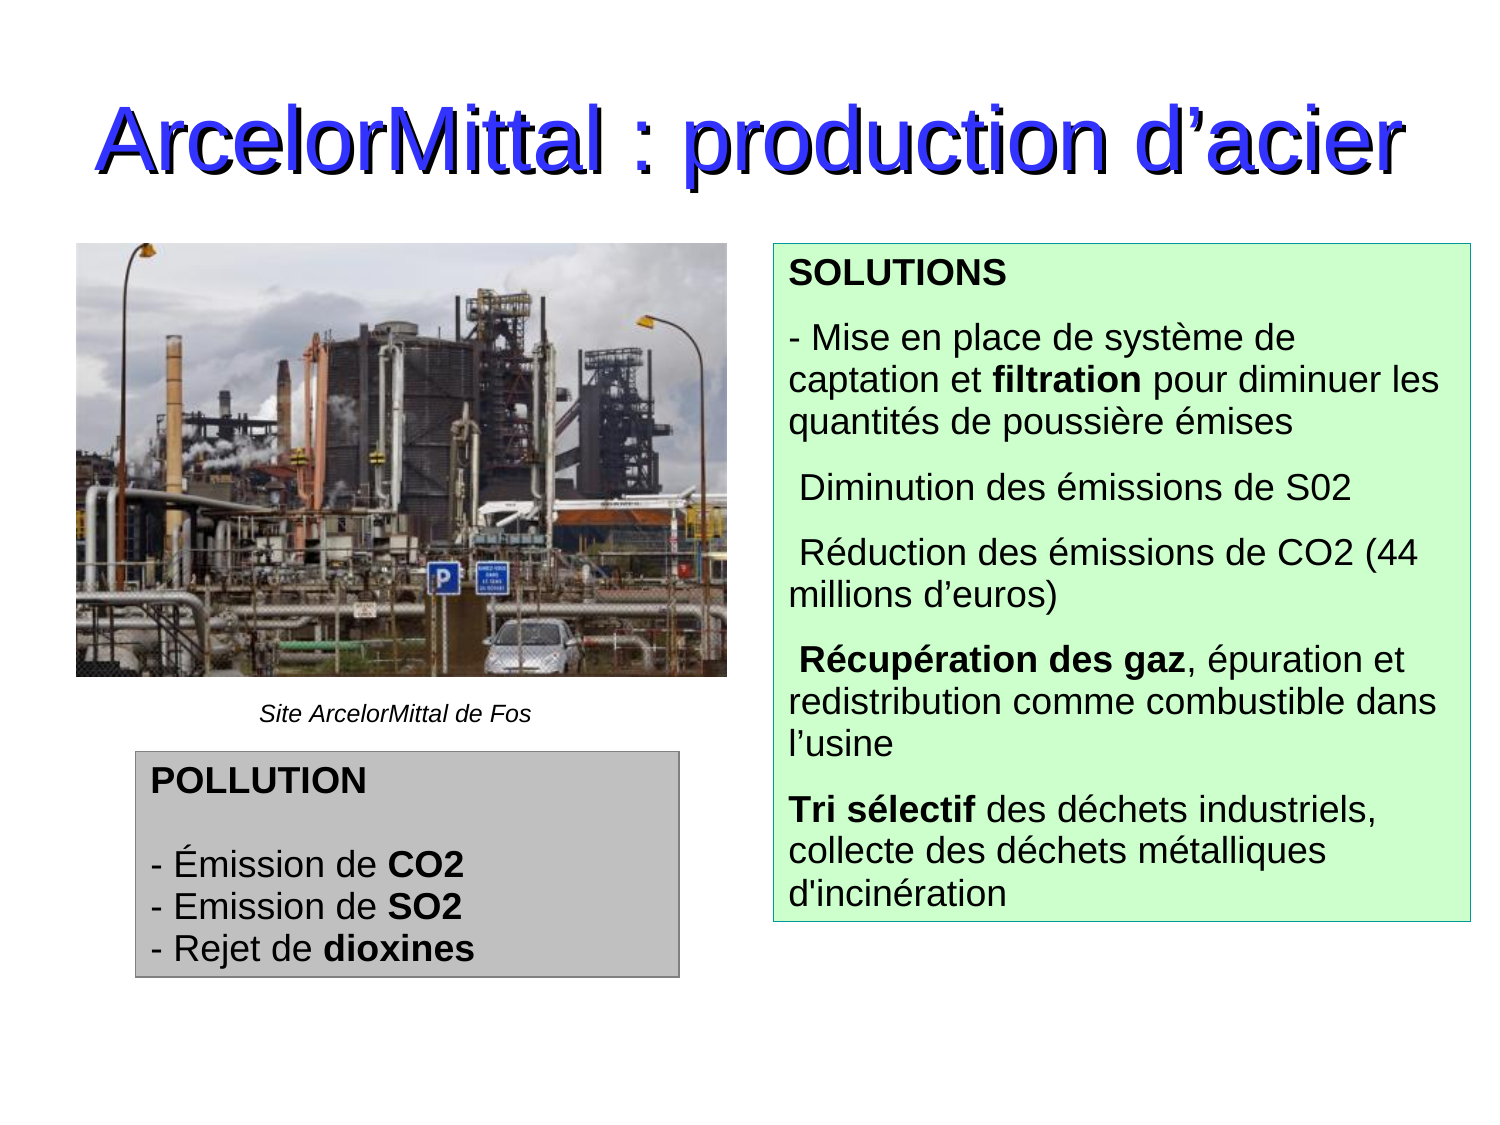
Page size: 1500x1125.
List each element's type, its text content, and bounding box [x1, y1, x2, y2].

text_box POLLUTION - Émission de CO2 - Emission de SO2 - Rejet de dioxines [135, 751, 679, 977]
text_box SOLUTIONS - Mise en place de système de captation et filtration pour diminuer les quantités de poussière émises Diminution des émissions de S02 Réduction des émissions de CO2 (44 millions d’euros) Récupération des gaz, épuration et redistribution comme combustible dans l’usine Tri sélectif des déchets industriels, collecte des déchets métalliques d'incinération [773, 243, 1471, 922]
text_box Site ArcelorMittal de Fos [76, 692, 715, 736]
picture [76, 243, 727, 677]
title ArcelorMittal : production d’acier [75, 45, 1426, 233]
